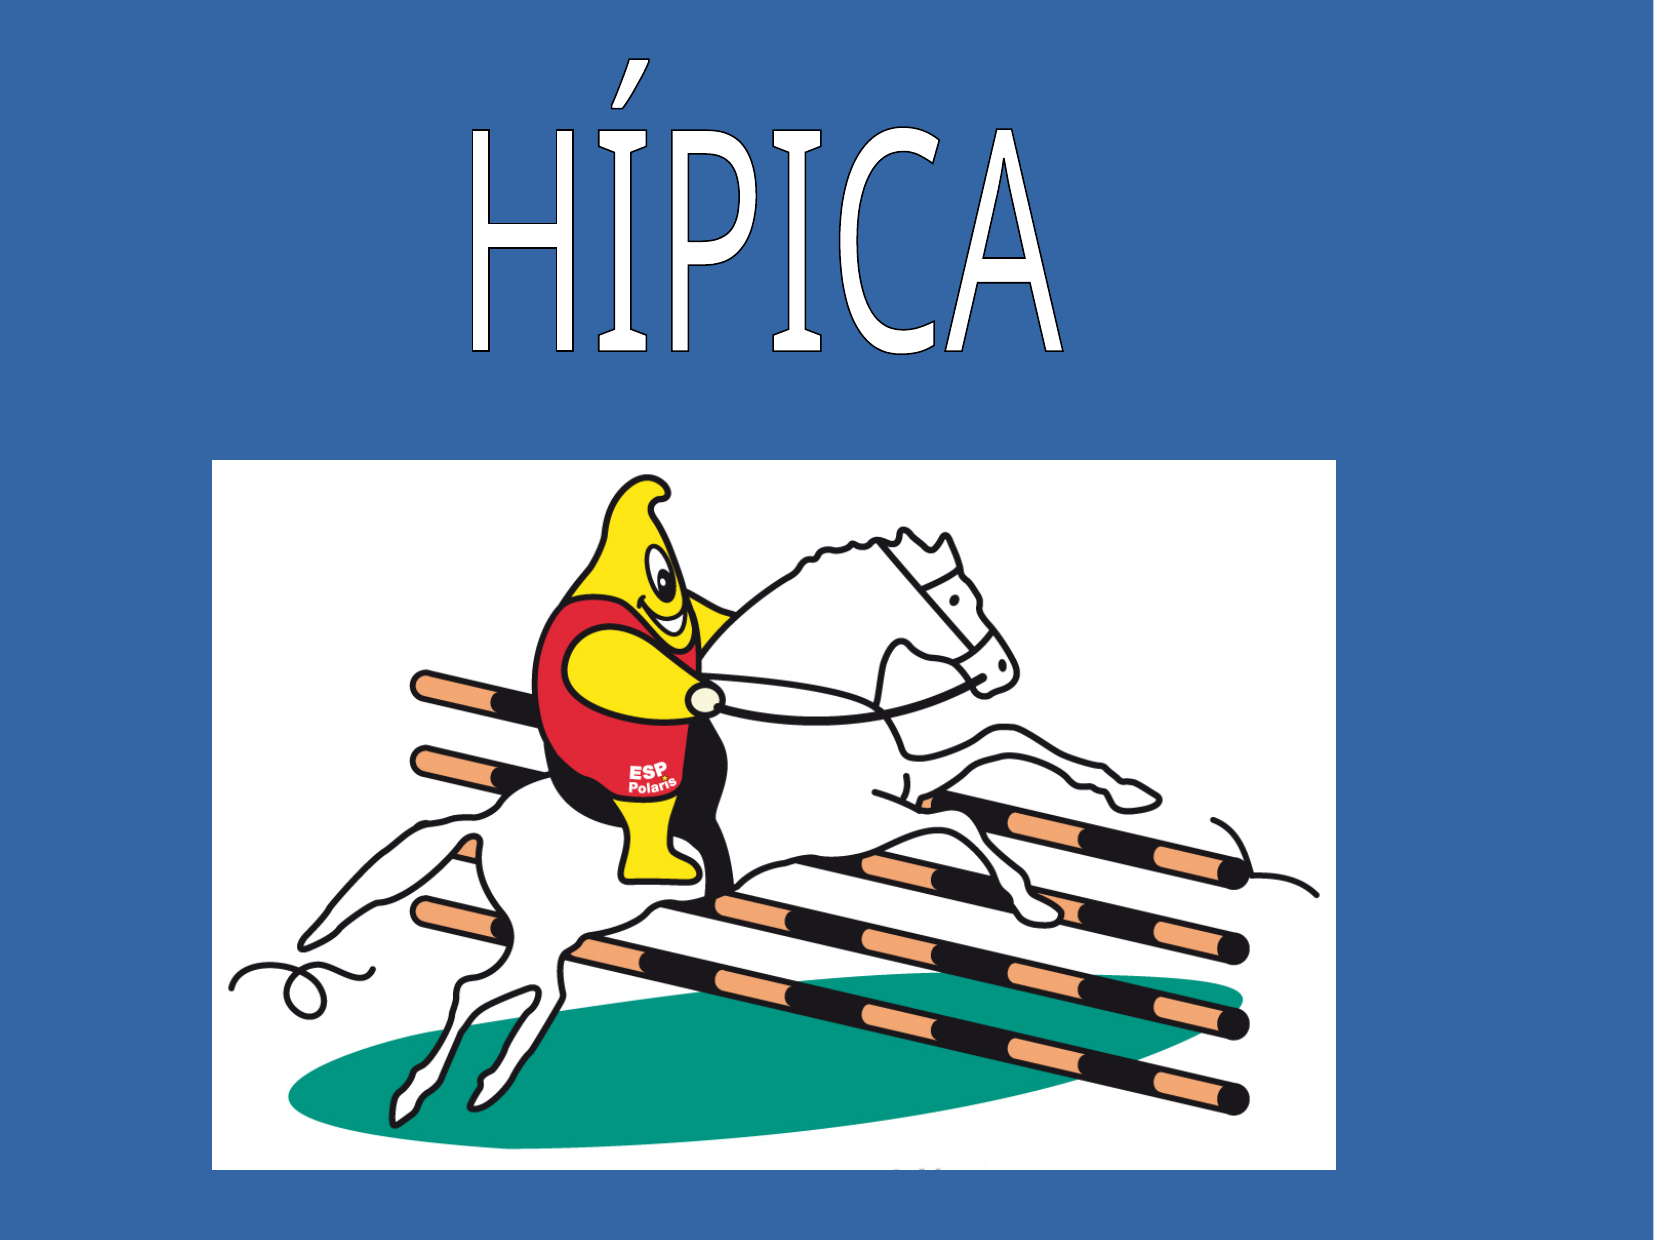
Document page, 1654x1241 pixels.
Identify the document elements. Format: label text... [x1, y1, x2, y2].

picture [212, 460, 1336, 1170]
text_box HÍPICA [839, 127, 940, 355]
text_box HÍPICA [671, 130, 757, 352]
text_box HÍPICA [472, 130, 574, 352]
text_box HÍPICA [773, 130, 821, 352]
text_box HÍPICA [945, 129, 1063, 352]
text_box HÍPICA [611, 59, 649, 109]
text_box HÍPICA [598, 130, 647, 352]
